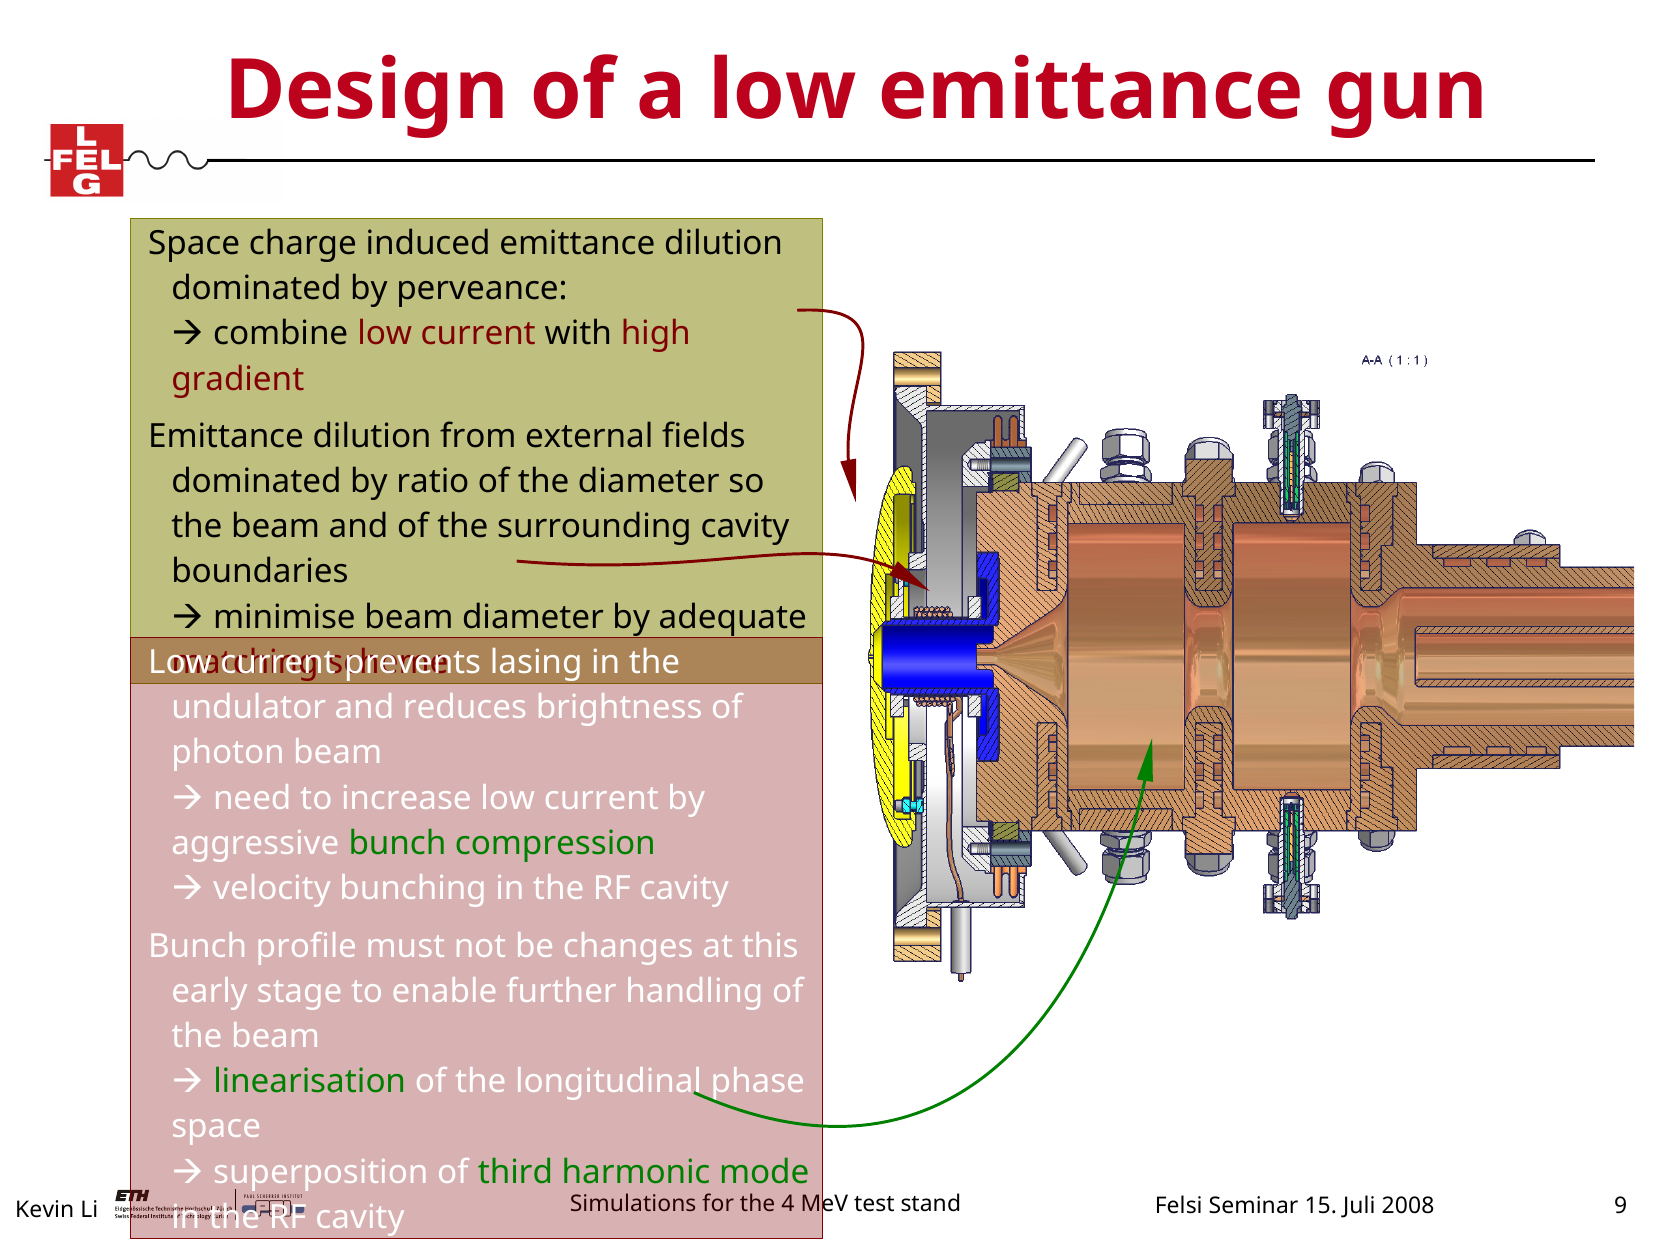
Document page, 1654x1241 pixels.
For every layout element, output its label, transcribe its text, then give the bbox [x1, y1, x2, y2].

text_box Low current prevents lasing in the undulator and reduces brightness of photon beam  need to increase low current by aggressive bunch compression  velocity bunching in the RF cavity Bunch profile must not be changes at this early stage to enable further handling of the beam  linearisation of the longitudinal phase space  superposition of third harmonic mode in the RF cavity [130, 637, 823, 1113]
title Design of a low emittance gun [130, 17, 1583, 156]
text_box Space charge induced emittance dilution dominated by perveance:  combine low current with high gradient Emittance dilution from external fields dominated by ratio of the diameter so the beam and of the surrounding cavity boundaries  minimise beam diameter by adequate matching scheme [130, 218, 823, 578]
picture [42, 118, 283, 202]
picture [828, 319, 1635, 995]
